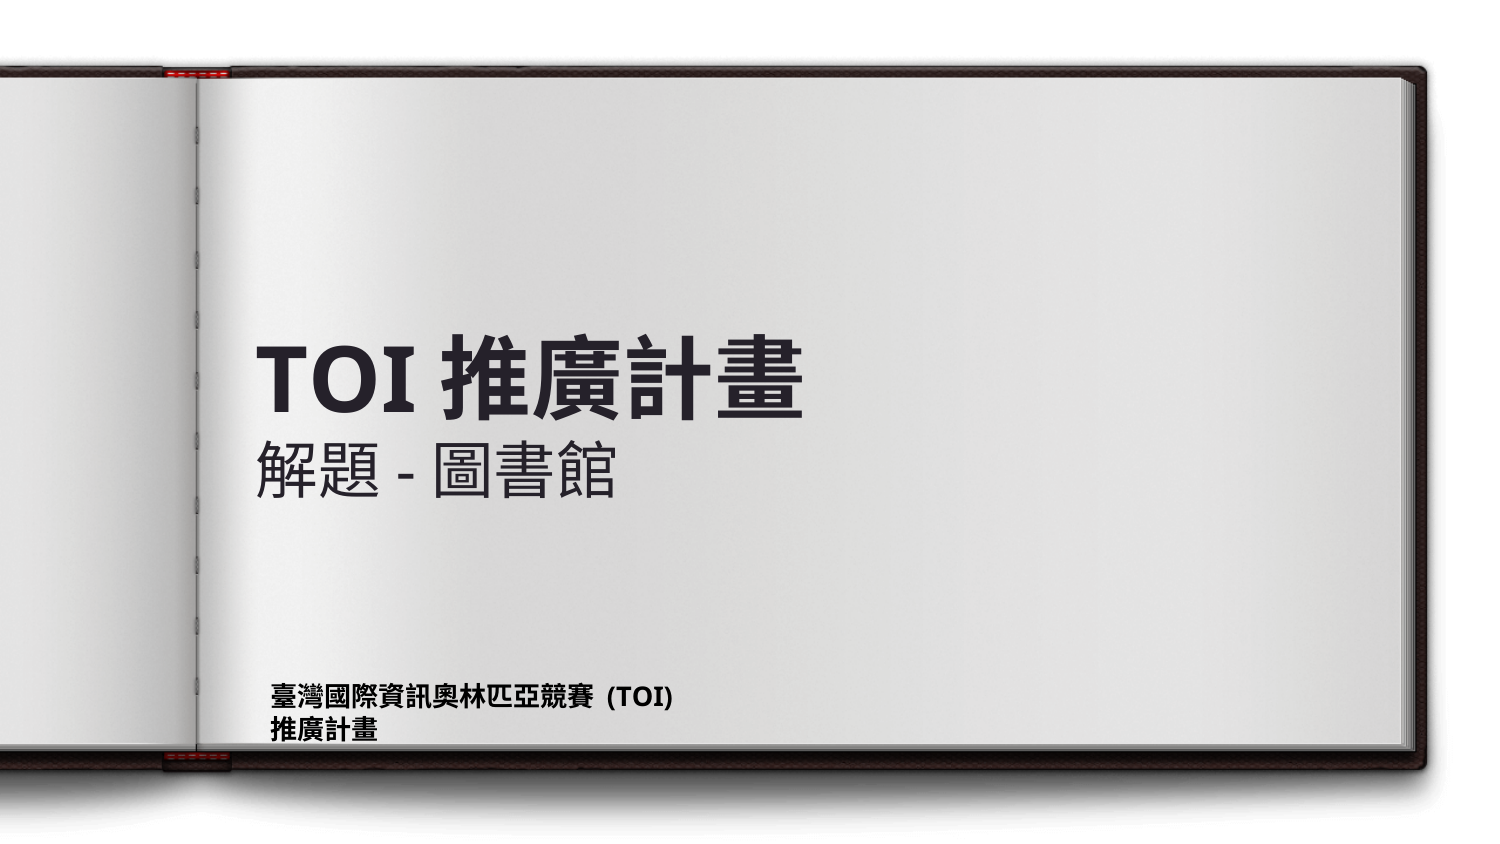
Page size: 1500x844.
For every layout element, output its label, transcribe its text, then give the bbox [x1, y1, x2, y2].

text_box TOI推廣計畫 解題-圖書館 [240, 262, 894, 565]
